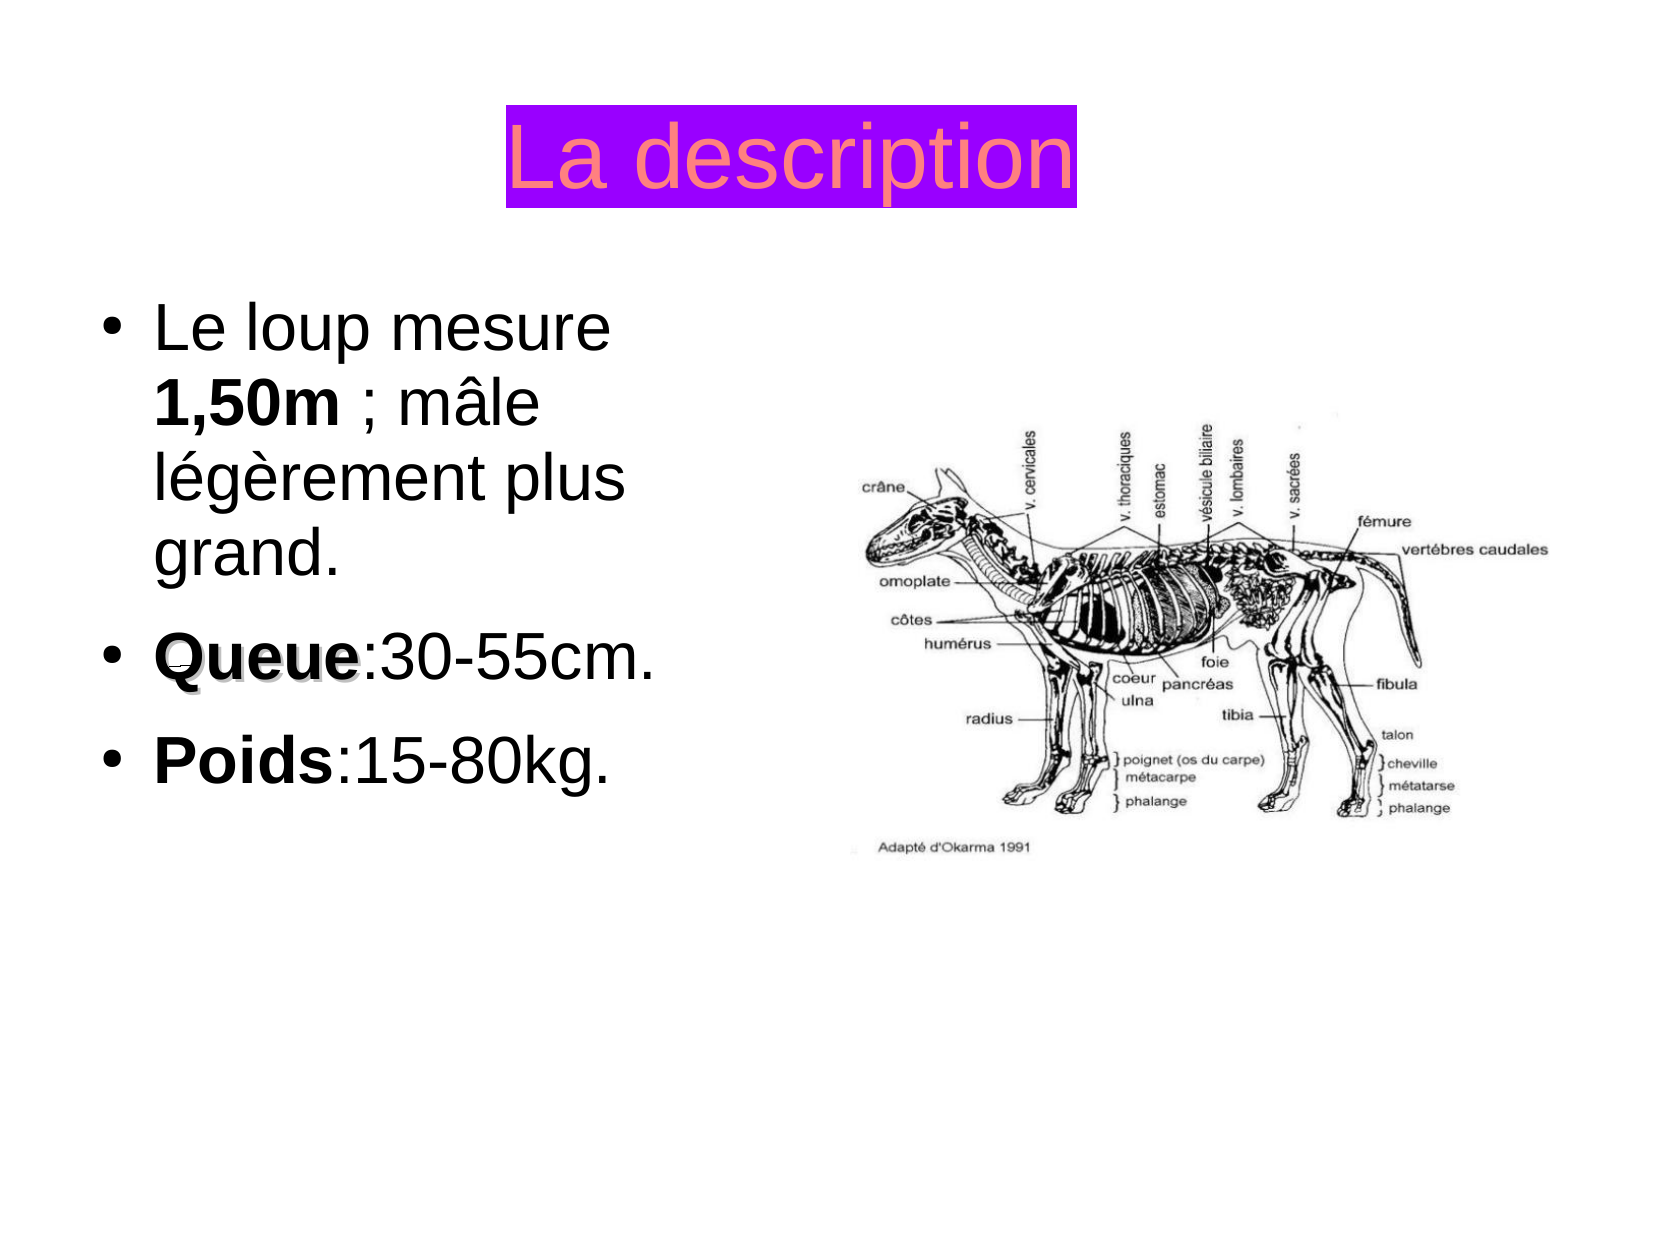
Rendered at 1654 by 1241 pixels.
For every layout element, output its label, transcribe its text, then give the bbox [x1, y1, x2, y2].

title La description [47, 52, 1536, 260]
picture [850, 389, 1572, 871]
list Le loup mesure 1,50m ; mâle légèrement plus grand. Queue:30-55cm. Poids:15-80kg. [82, 290, 809, 1010]
